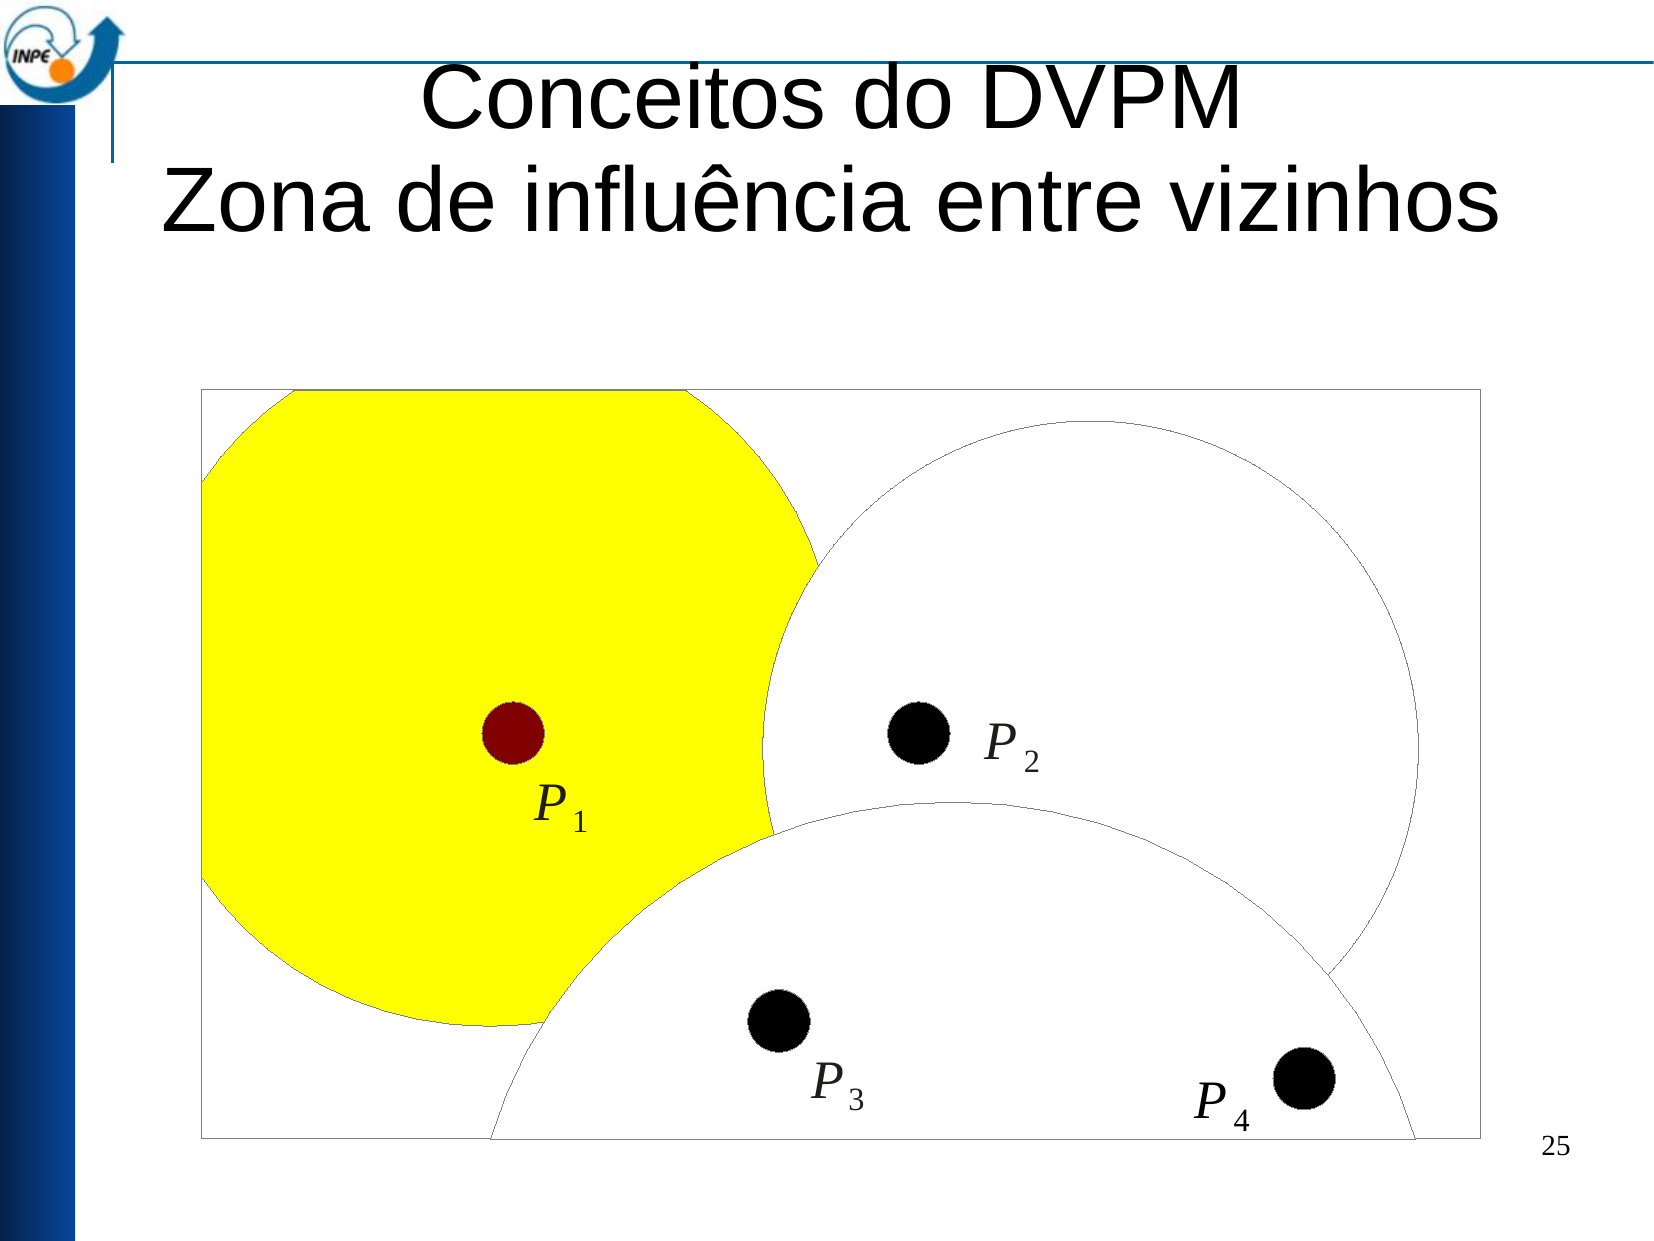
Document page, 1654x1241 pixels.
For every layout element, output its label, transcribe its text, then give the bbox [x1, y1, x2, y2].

text_box [202, 390, 1419, 1140]
chart [525, 771, 594, 840]
title Conceitos do DVPM Zona de influência entre vizinhos [29, 45, 1635, 251]
chart [801, 1049, 871, 1118]
chart [1185, 1070, 1255, 1139]
chart [975, 711, 1046, 780]
picture [0, 0, 126, 105]
